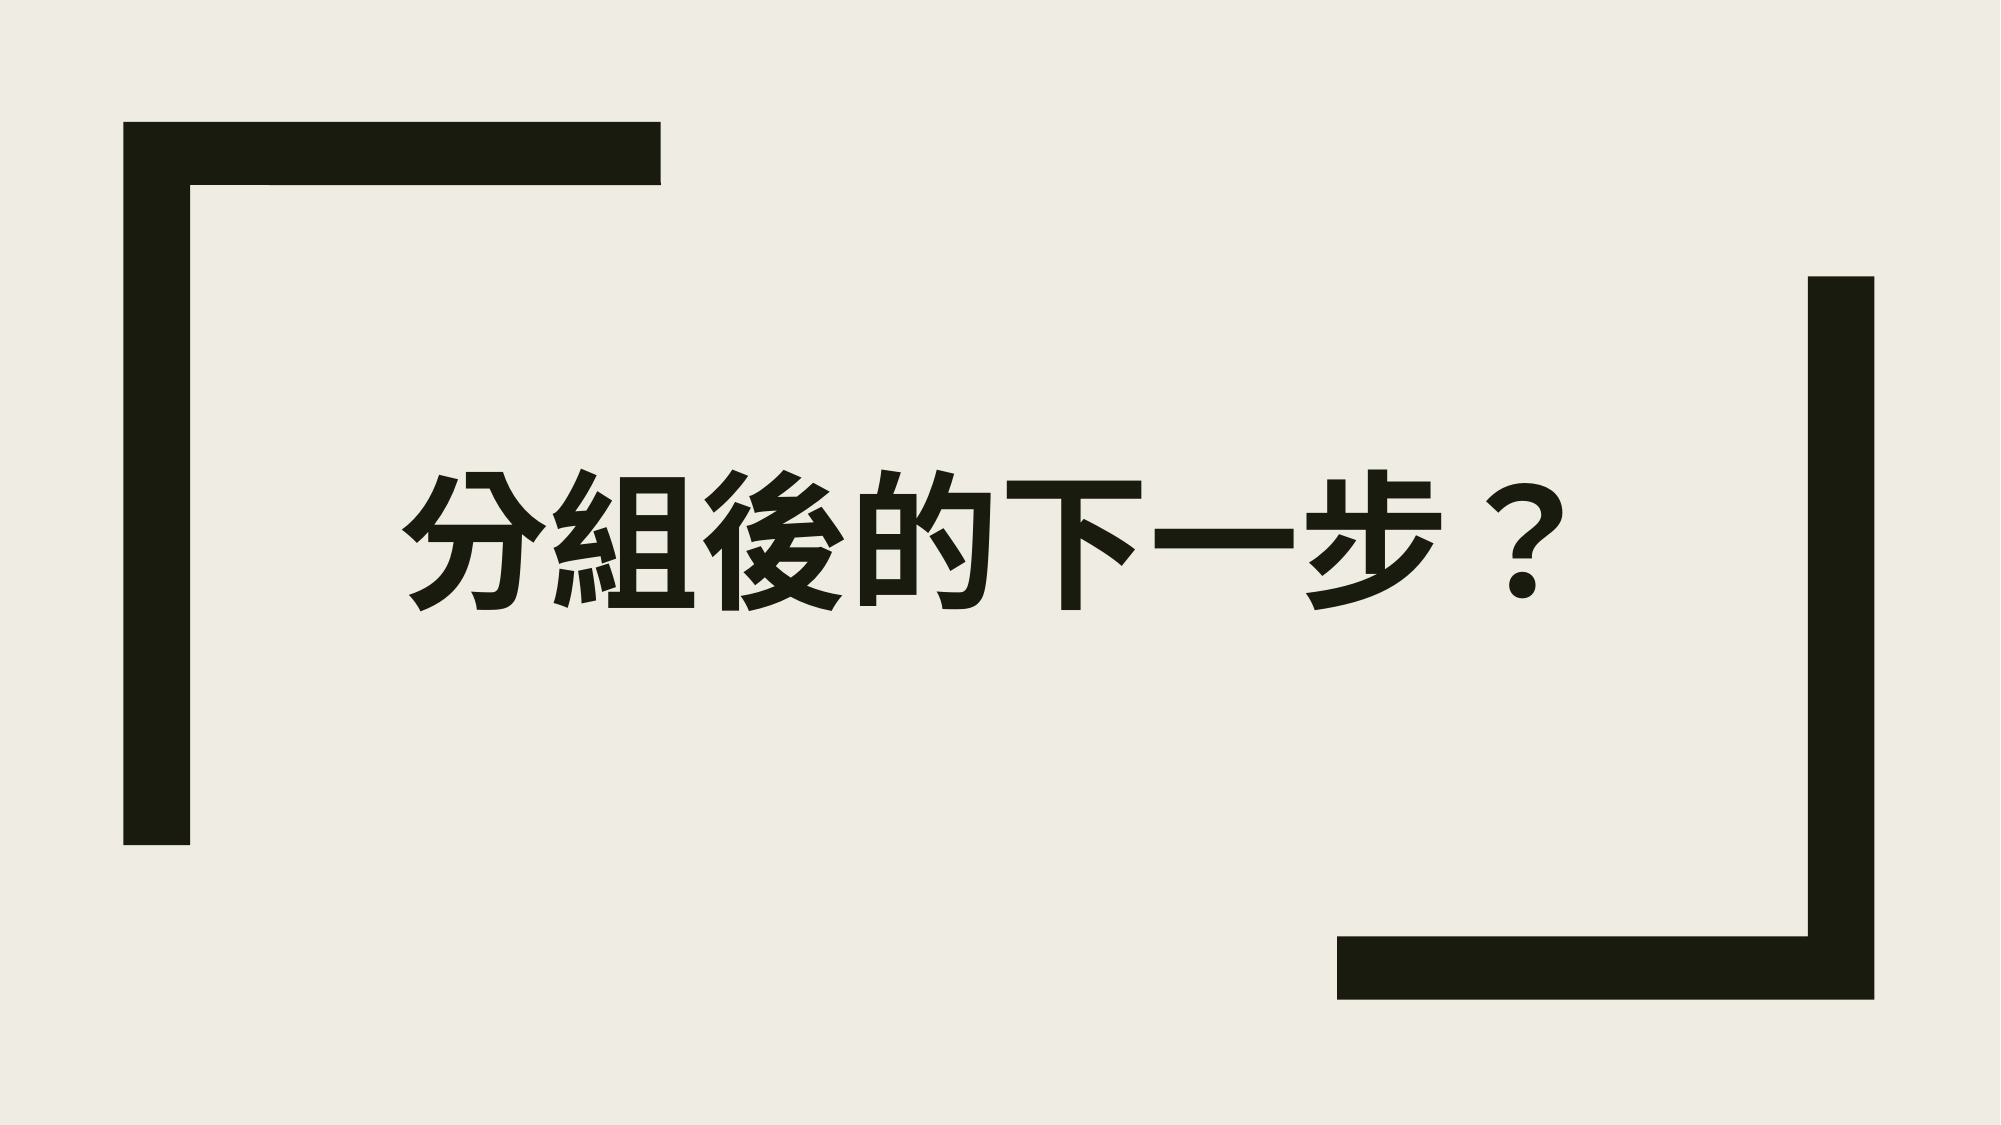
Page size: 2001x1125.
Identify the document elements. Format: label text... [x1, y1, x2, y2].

title 分組後的下一步？ [314, 293, 1686, 638]
